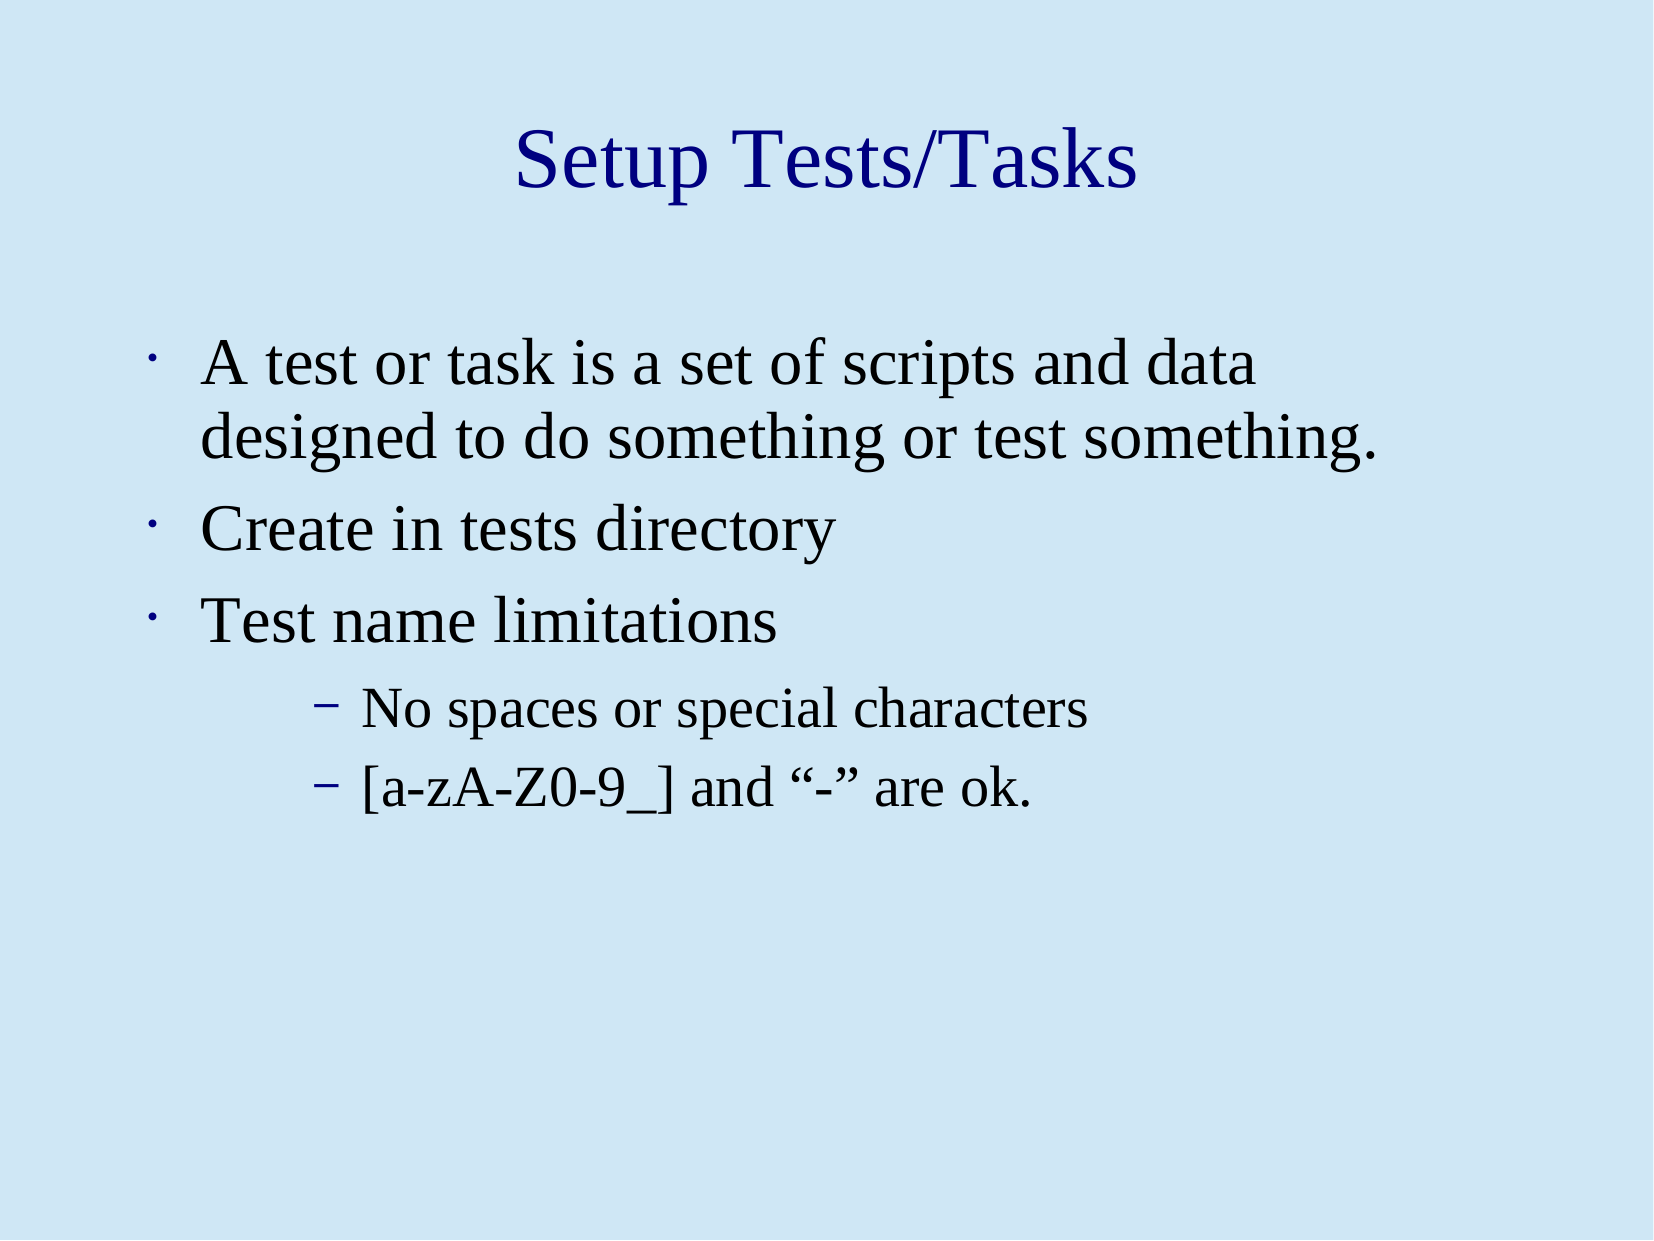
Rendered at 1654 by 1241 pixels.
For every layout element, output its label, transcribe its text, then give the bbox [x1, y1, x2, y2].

list A test or task is a set of scripts and data designed to do something or test something. Create in tests directory Test name limitations No spaces or special characters [a-zA-Z0-9_] and “-” are ok. [129, 324, 1489, 1045]
title Setup Tests/Tasks [82, 55, 1571, 263]
